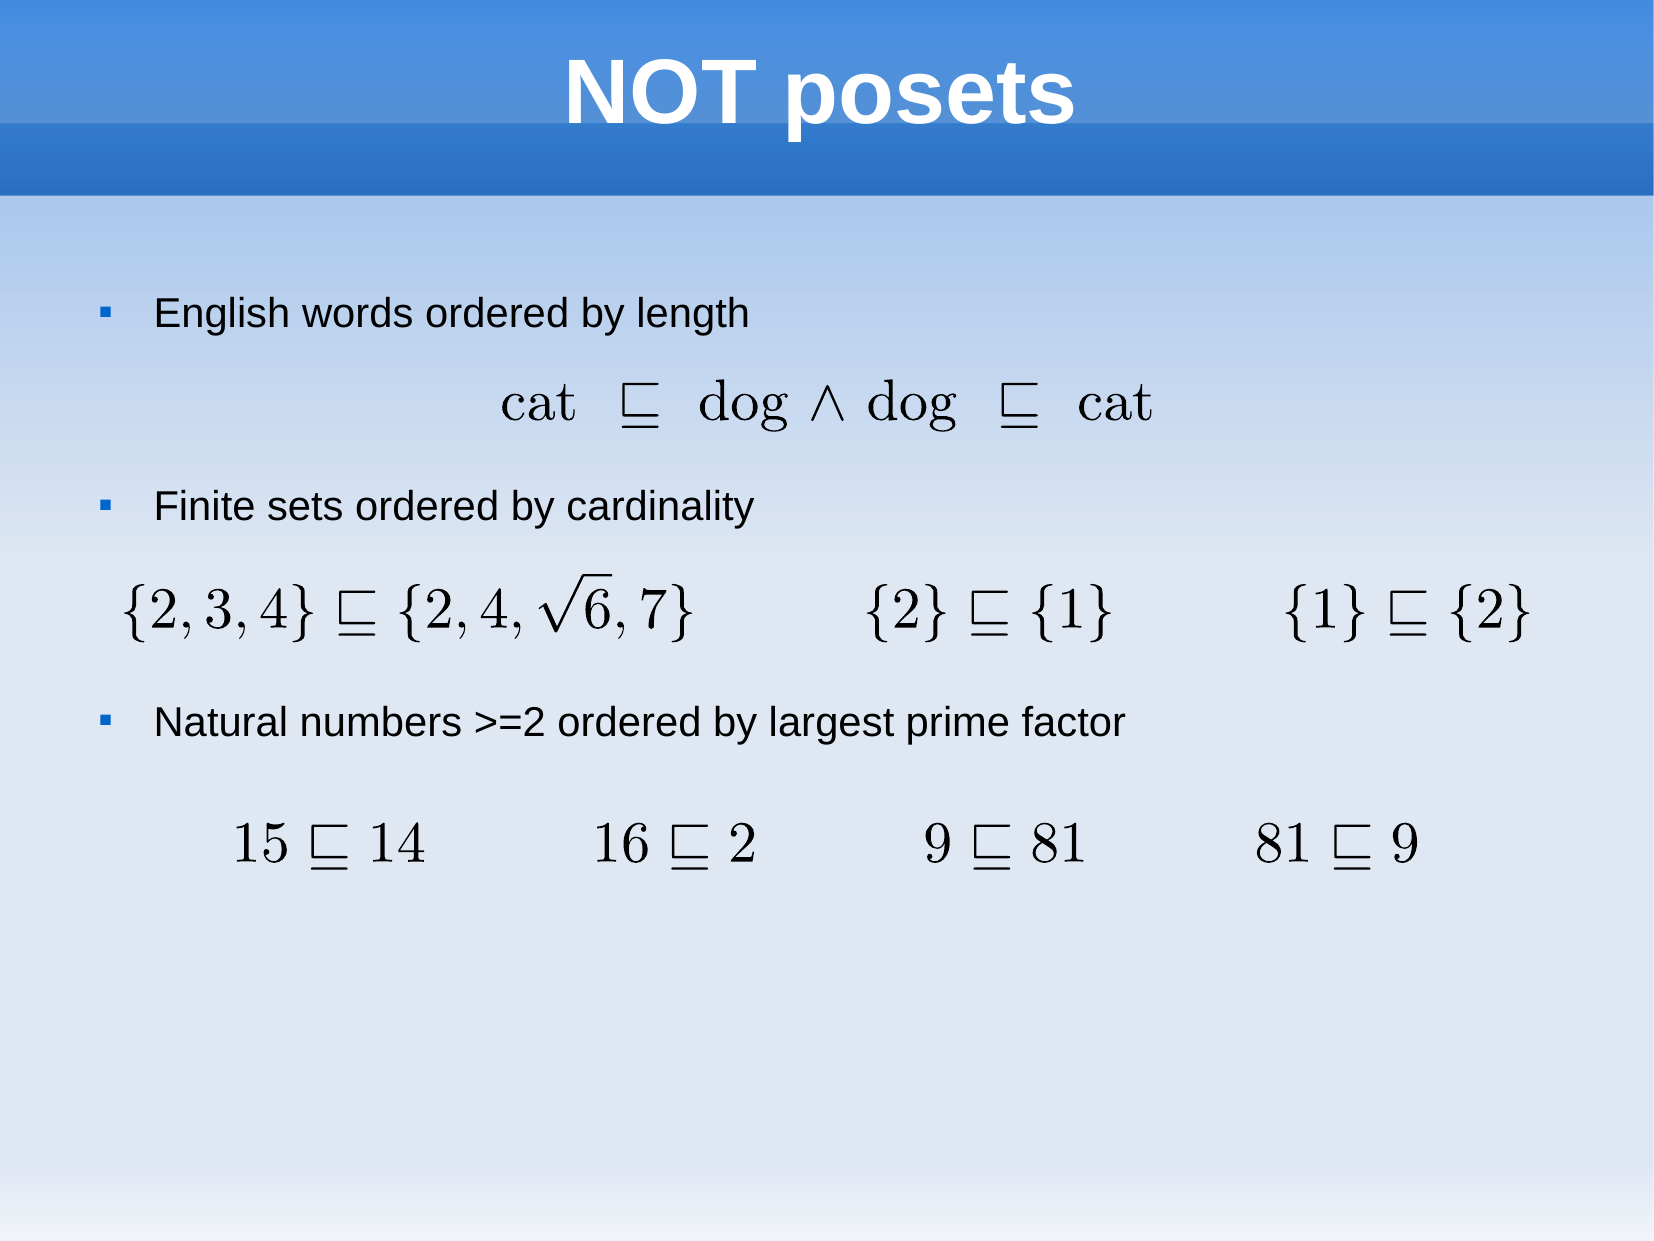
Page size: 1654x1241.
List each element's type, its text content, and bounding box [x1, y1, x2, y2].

title NOT posets [76, 0, 1565, 188]
picture [0, 0, 1654, 1241]
list English words ordered by length Finite sets ordered by cardinality Natural numbers >=2 ordered by largest prime factor [82, 290, 1571, 1109]
